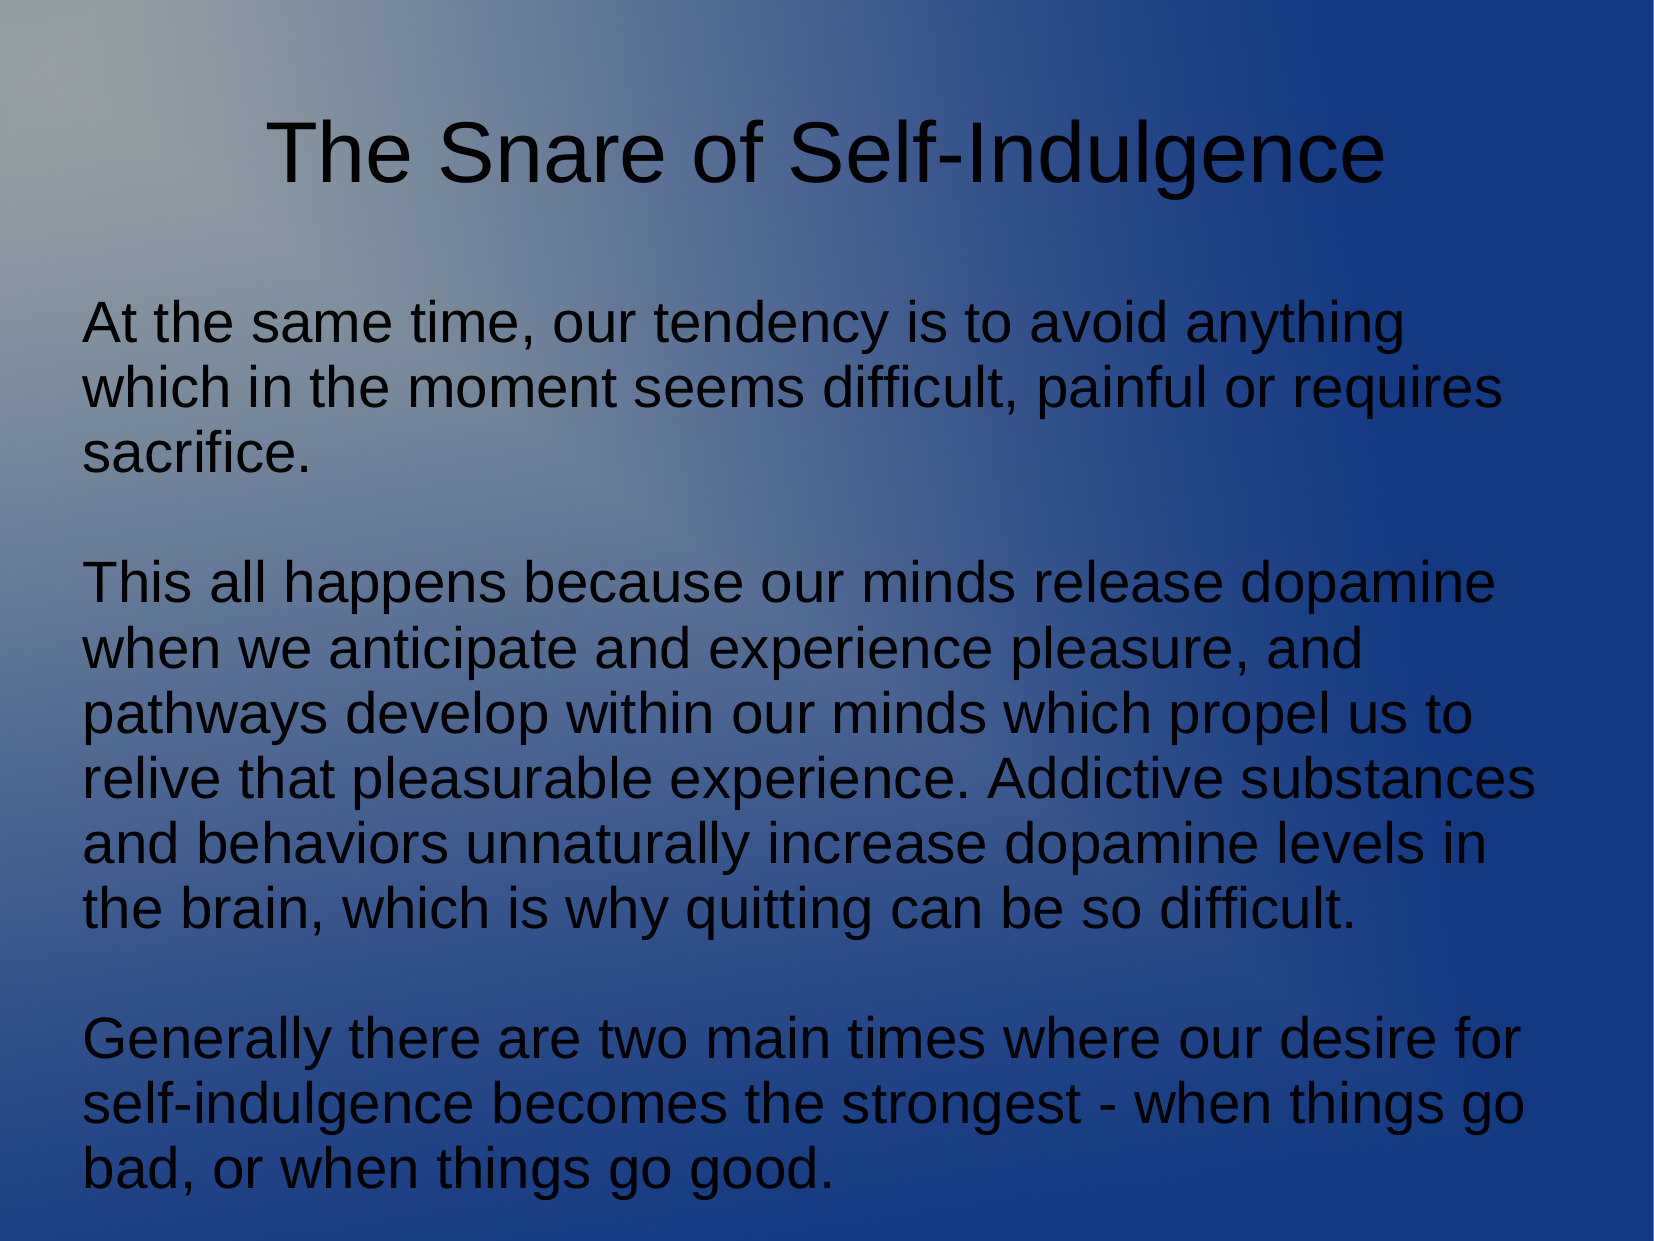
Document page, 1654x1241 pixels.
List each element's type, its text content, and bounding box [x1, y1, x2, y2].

title The Snare of Self-Indulgence [82, 49, 1571, 257]
picture [0, 0, 1654, 1241]
subtitle At the same time, our tendency is to avoid anything which in the moment seems difficult, painful or requires sacrifice. This all happens because our minds release dopamine when we anticipate and experience pleasure, and pathways develop within our minds which propel us to relive that pleasurable experience. Addictive substances and behaviors unnaturally increase dopamine levels in the brain, which is why quitting can be so difficult. Generally there are two main times where our desire for self-indulgence becomes the strongest - when things go bad, or when things go good. [82, 290, 1571, 1241]
